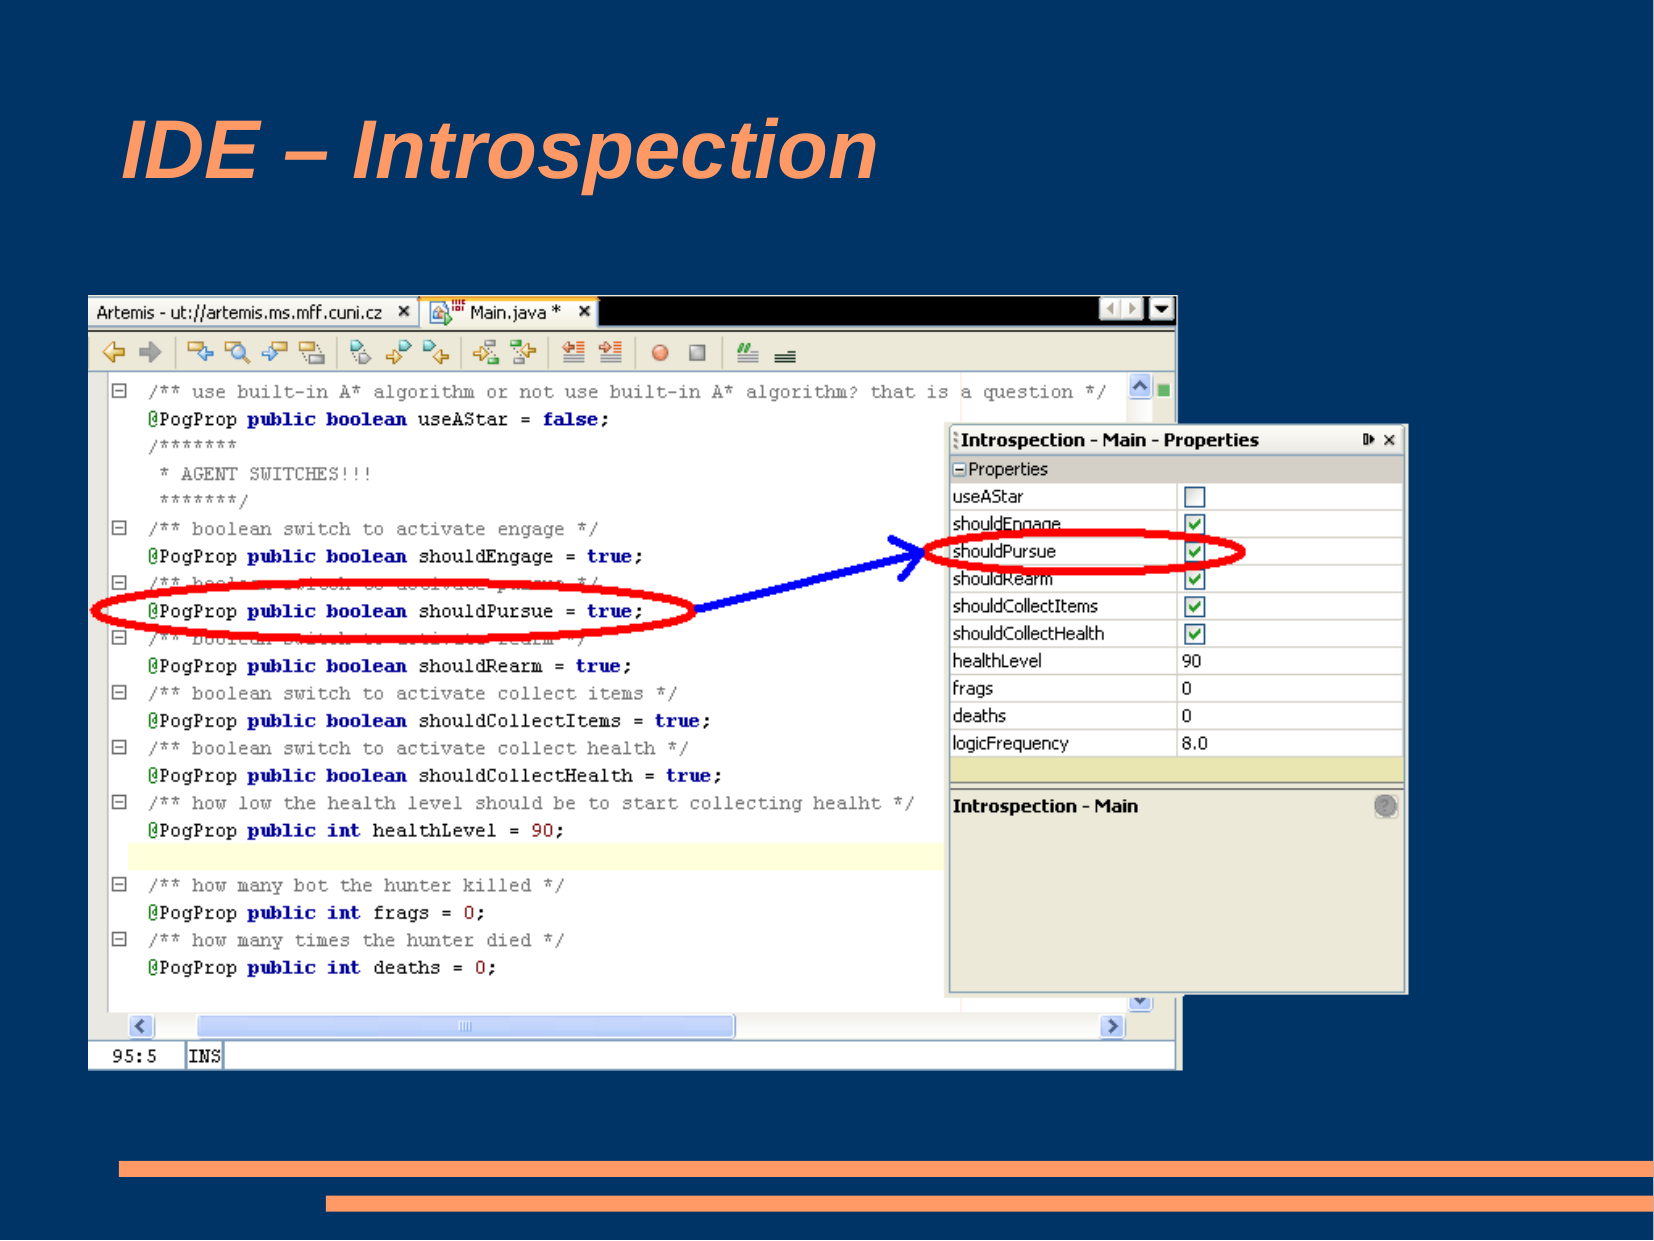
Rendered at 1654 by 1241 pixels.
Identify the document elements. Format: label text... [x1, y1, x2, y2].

title IDE – Introspection [121, 46, 1534, 254]
picture [88, 295, 1412, 1074]
